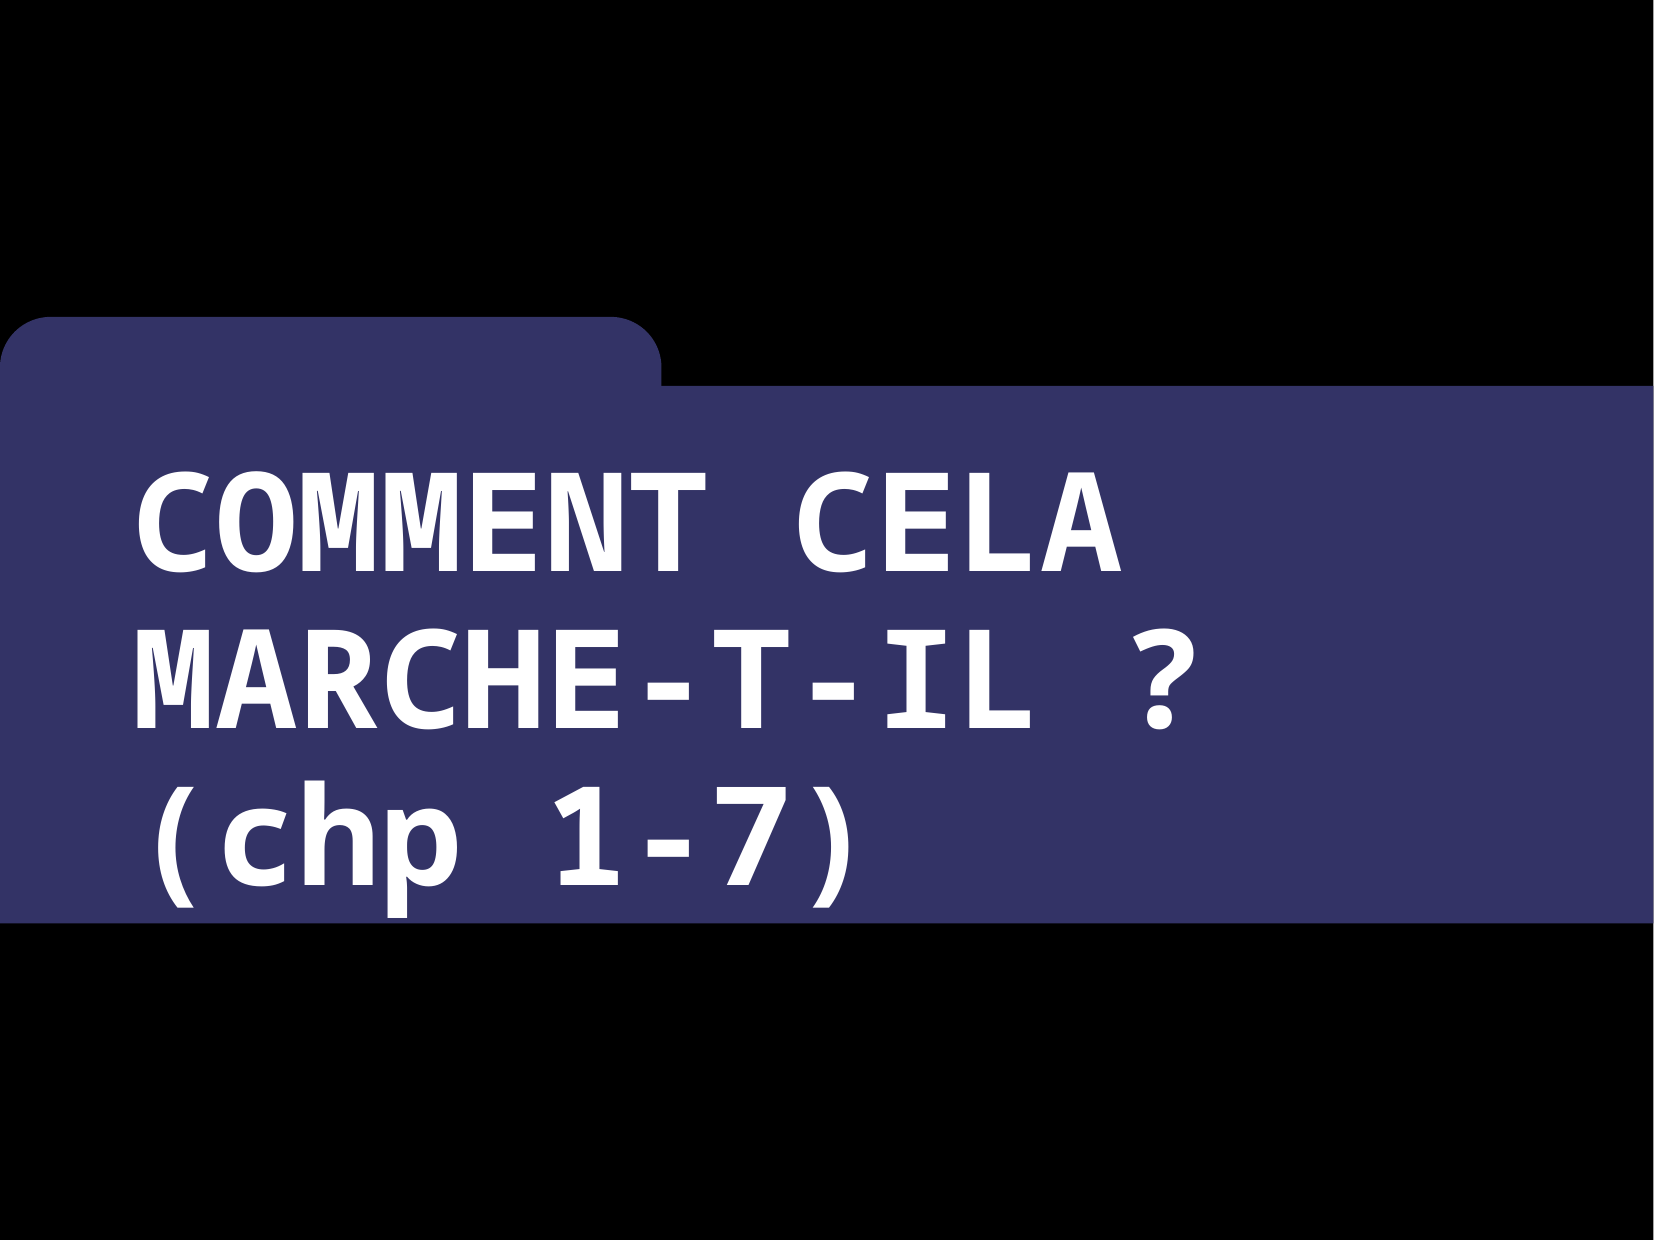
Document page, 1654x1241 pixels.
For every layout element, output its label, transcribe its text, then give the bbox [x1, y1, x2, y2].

text_box [0, 316, 1654, 924]
text_box COMMENT CELA MARCHE-T-IL ? (chp 1-7) [118, 437, 1565, 925]
